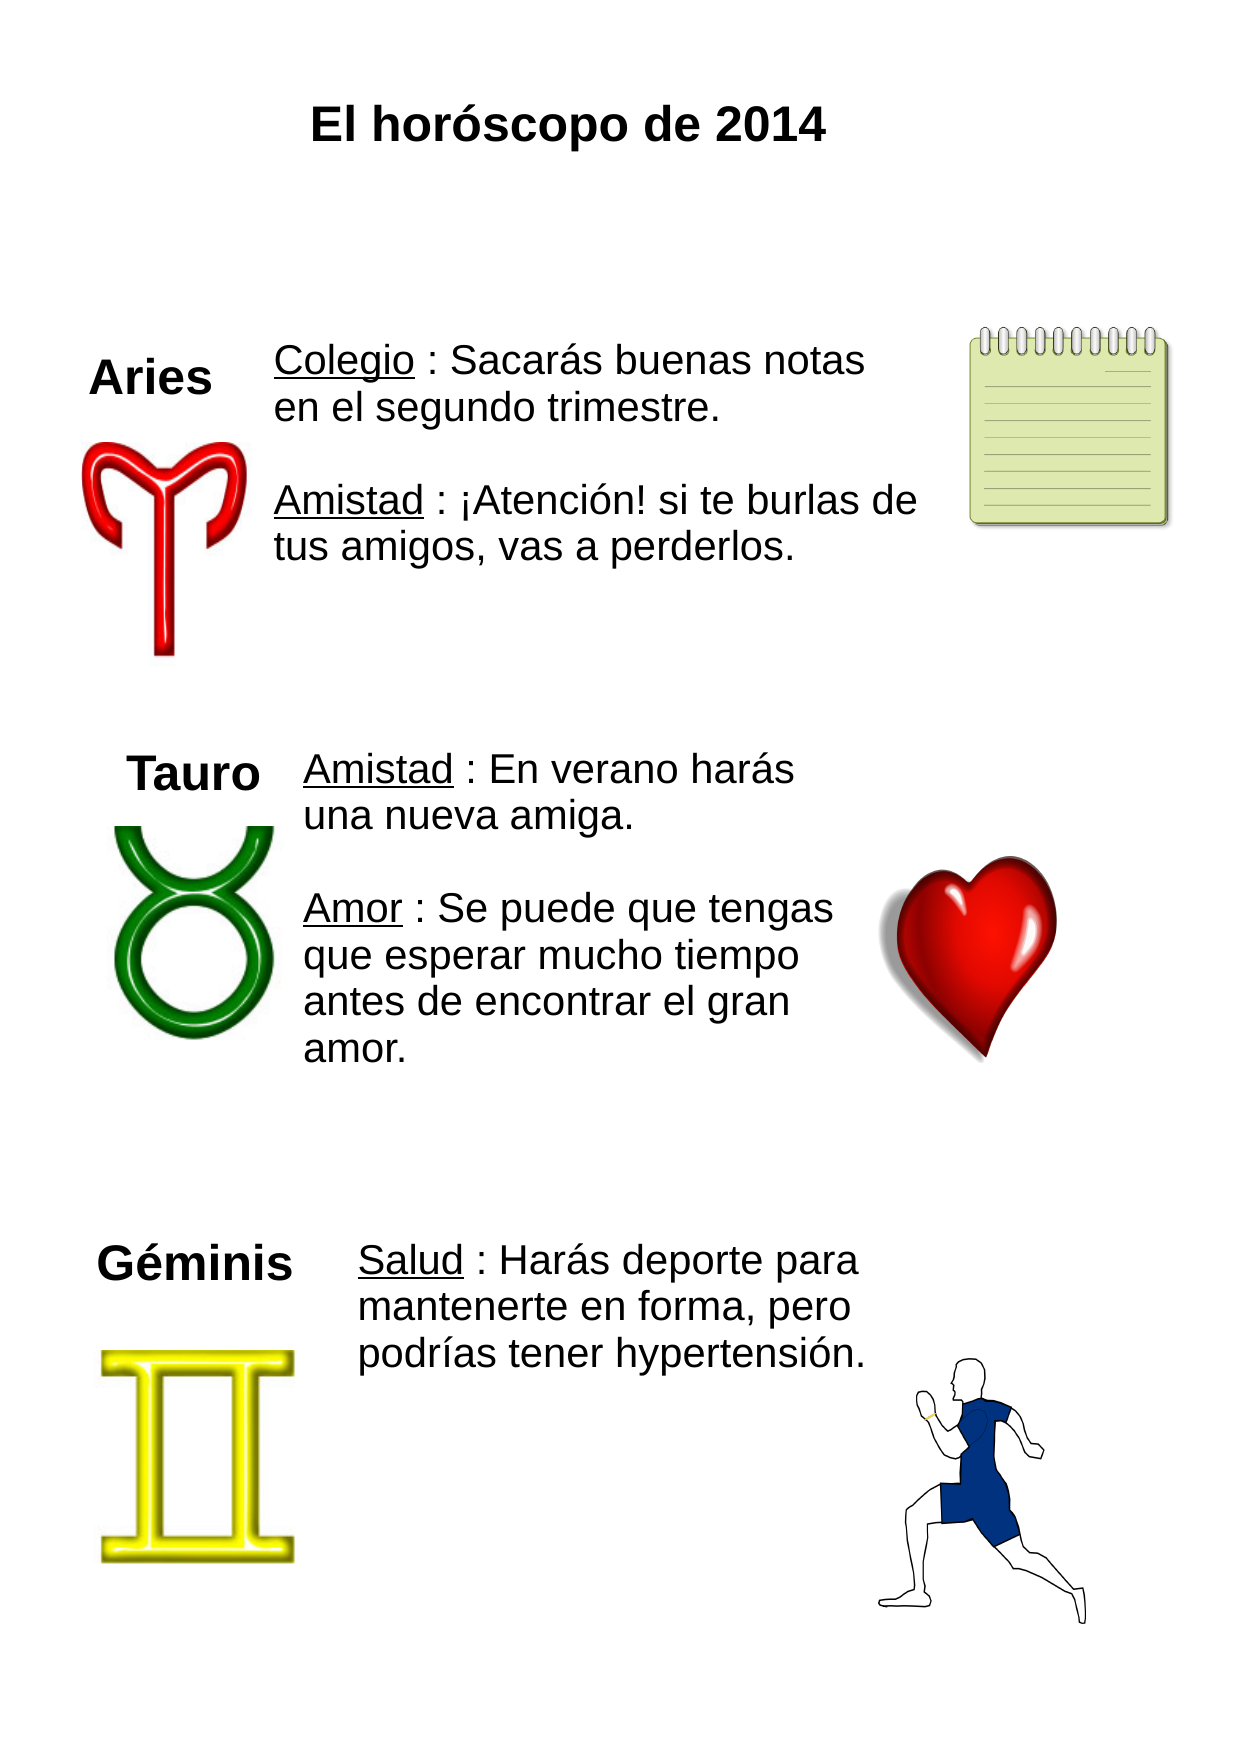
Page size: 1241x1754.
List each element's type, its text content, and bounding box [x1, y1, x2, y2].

picture [878, 856, 1057, 1063]
text_box Géminis [81, 1227, 407, 1359]
picture [878, 1358, 1086, 1625]
text_box Aries [73, 341, 243, 414]
text_box Tauro [111, 738, 288, 811]
text_box Colegio : Sacarás buenas notas en el segundo trimestre. Amistad : ¡Atención! si te burlas de tus amigos, vas a perderlos. [258, 329, 938, 579]
text_box Salud : Harás deporte para mantenerte en forma, pero podrías tener hypertensión. [342, 1228, 934, 1407]
picture [81, 442, 261, 667]
picture [81, 1350, 320, 1595]
picture [82, 826, 288, 1057]
text_box Amistad : En verano harás una nueva amiga. Amor : Se puede que tengas que esperar mucho tiempo antes de encontrar el gran amor. [288, 738, 850, 1152]
picture [967, 324, 1175, 532]
text_box El horóscopo de 2014 [295, 88, 842, 218]
